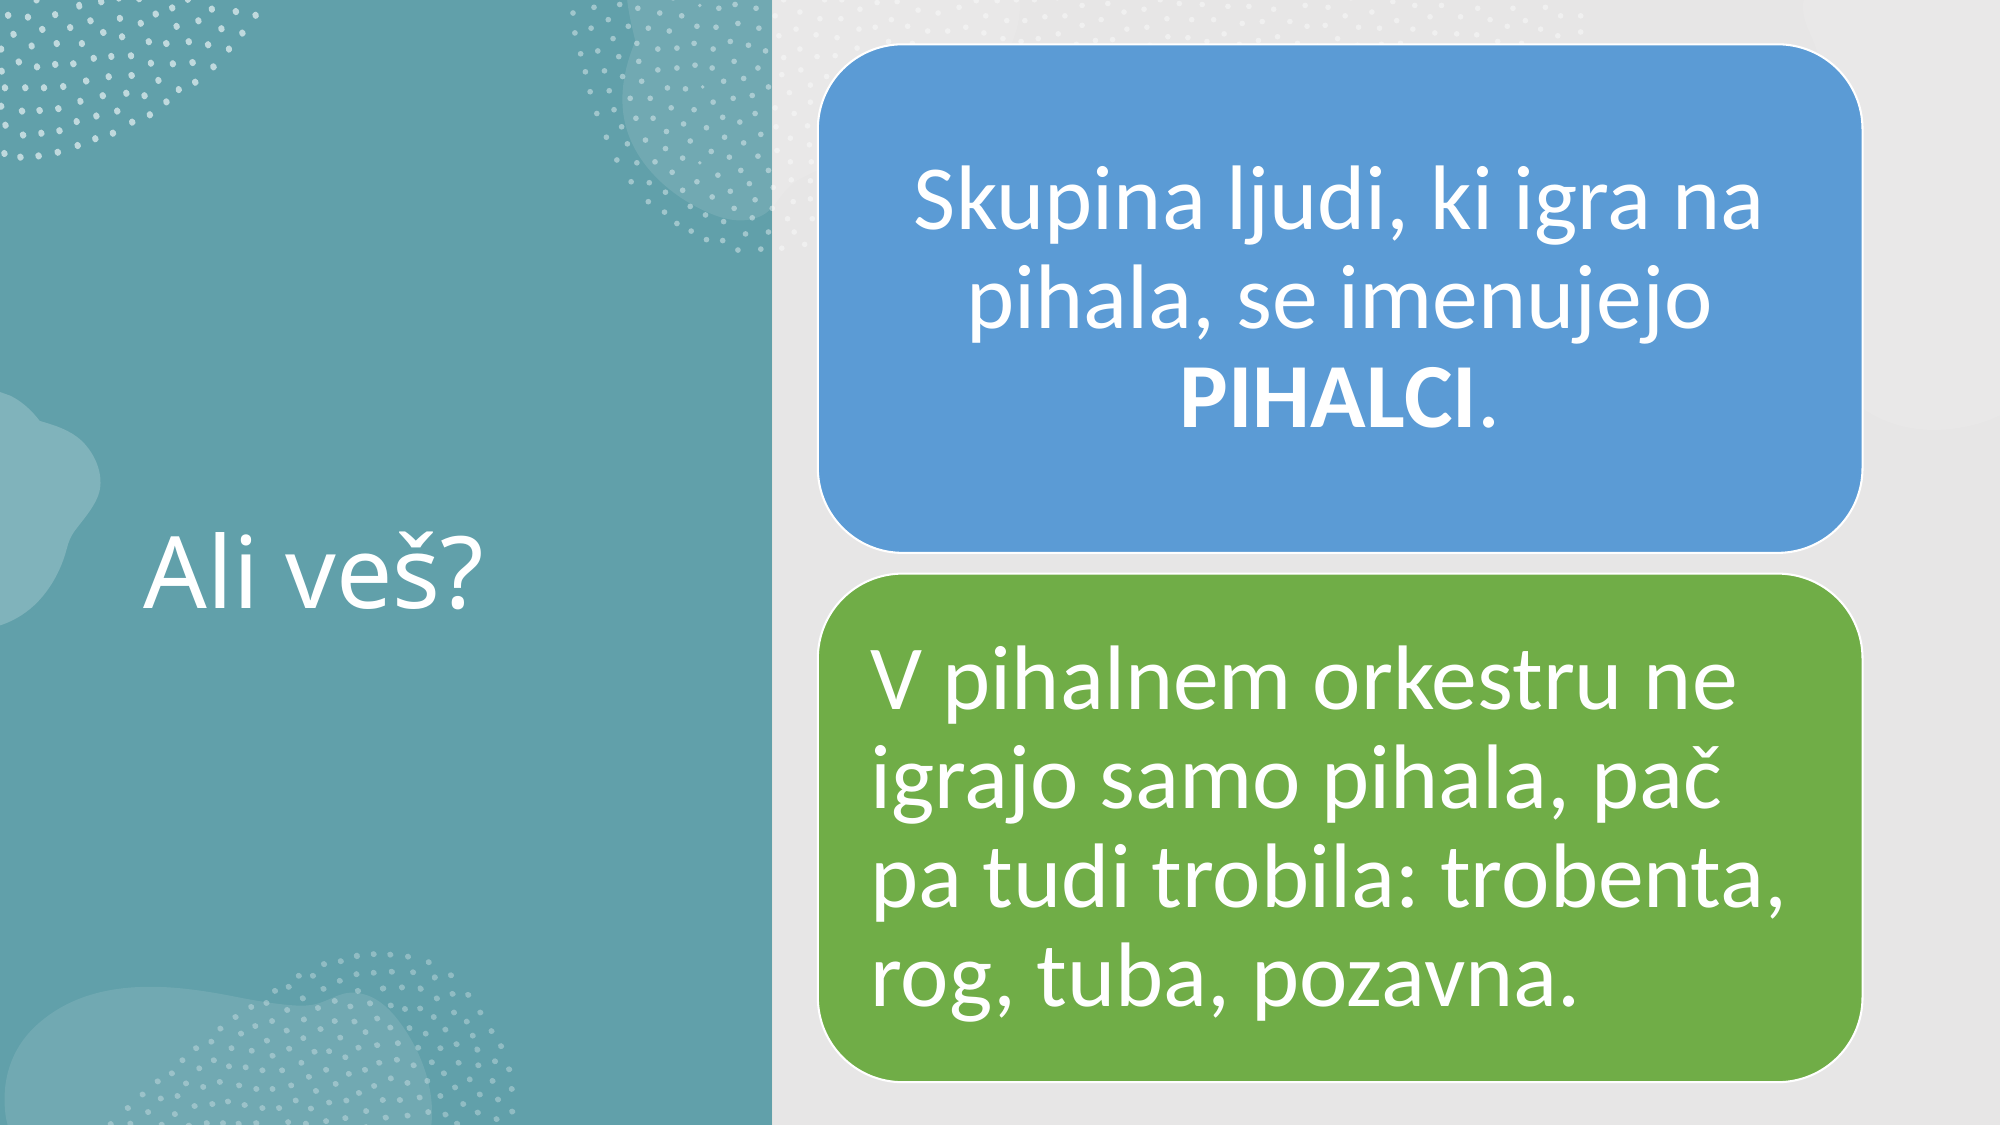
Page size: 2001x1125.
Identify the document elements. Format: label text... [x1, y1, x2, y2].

text_box V pihalnem orkestru ne igrajo samo pihala, pač pa tudi trobila: trobenta, rog, tuba, pozavna. [817, 573, 1863, 1083]
text_box [0, 0, 2000, 1125]
title Ali veš? [128, 138, 706, 1015]
text_box Skupina ljudi, ki igra na pihala, se imenujejo PIHALCI. [817, 44, 1863, 553]
